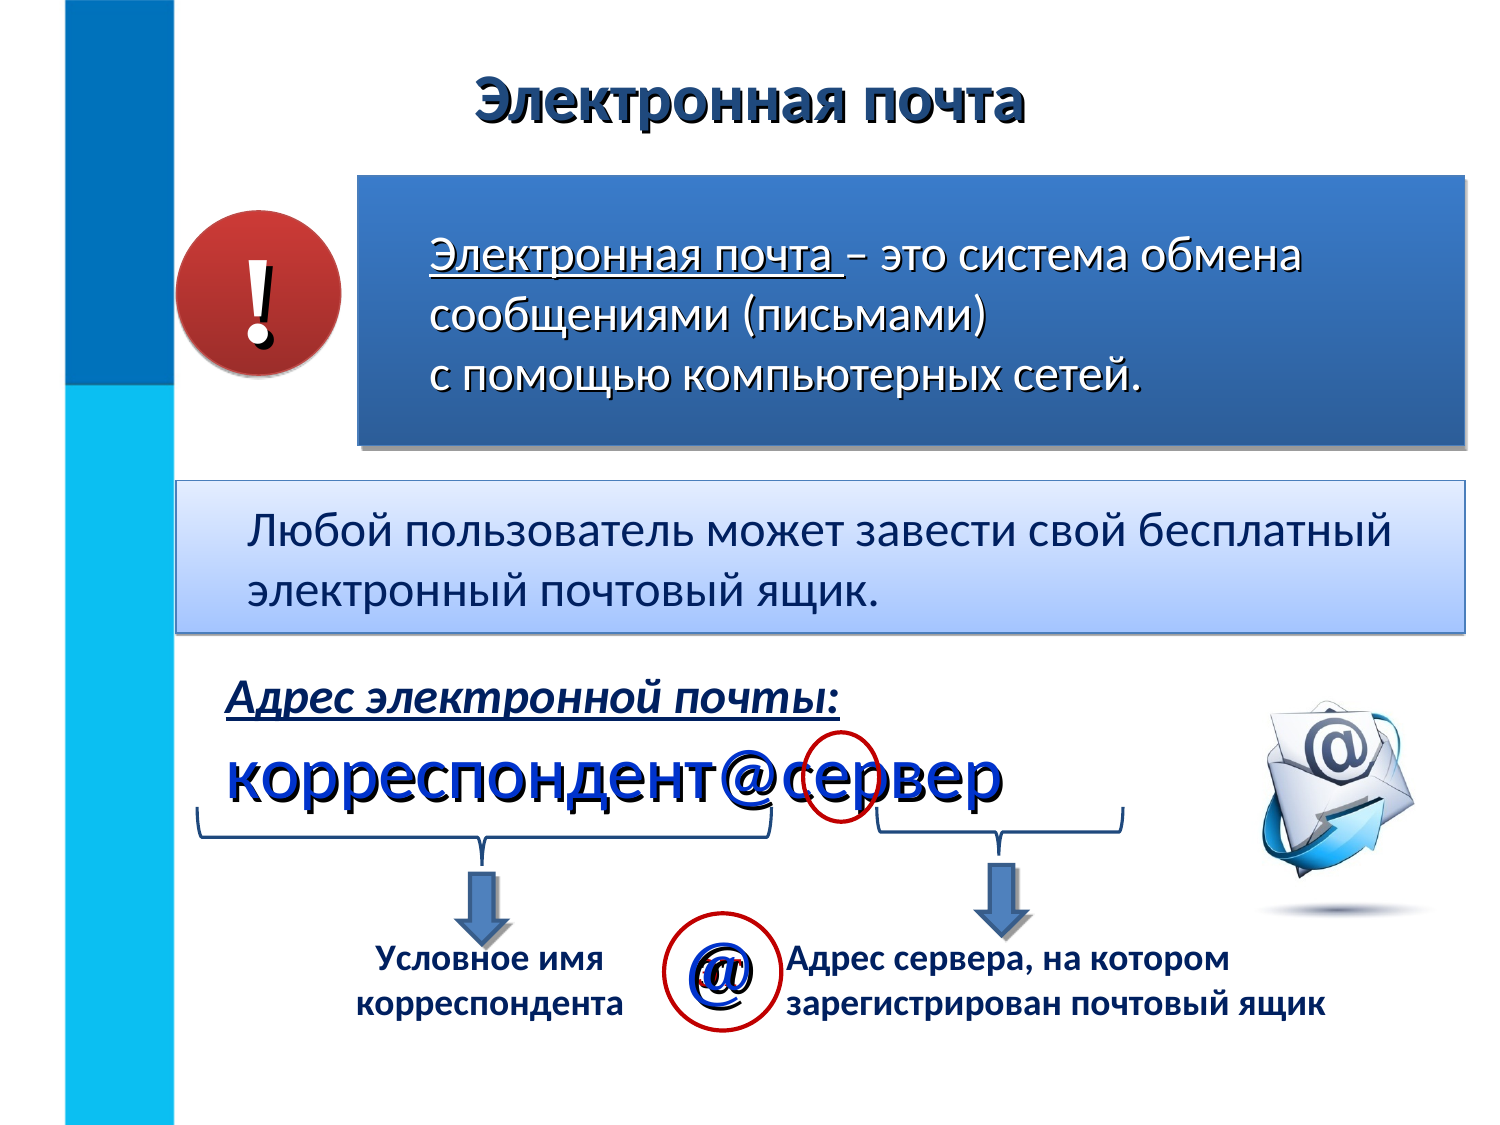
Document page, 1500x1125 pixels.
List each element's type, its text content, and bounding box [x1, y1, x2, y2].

text_box ! [176, 210, 341, 376]
text_box Адрес сервера, на котором зарегистрирован почтовый ящик [771, 925, 1454, 1032]
text_box [458, 873, 506, 925]
text_box @ [669, 913, 769, 1020]
text_box Любой пользователь может завести свой бесплатный электронный почтовый ящик. [175, 480, 1465, 633]
list Электронная почта – это система обмена сообщениями (письмами) с помощью компьютерных сетей. [357, 175, 1465, 446]
text_box Адрес электронной почты: корреспондент@сервер [210, 656, 1219, 822]
title Электронная почта [75, 0, 1426, 188]
text_box Условное имя корреспондента [267, 925, 708, 1032]
text_box [978, 864, 1026, 925]
picture [0, 0, 1500, 1125]
text_box Адрес электронной почты: корреспондент@сервер [806, 735, 874, 819]
